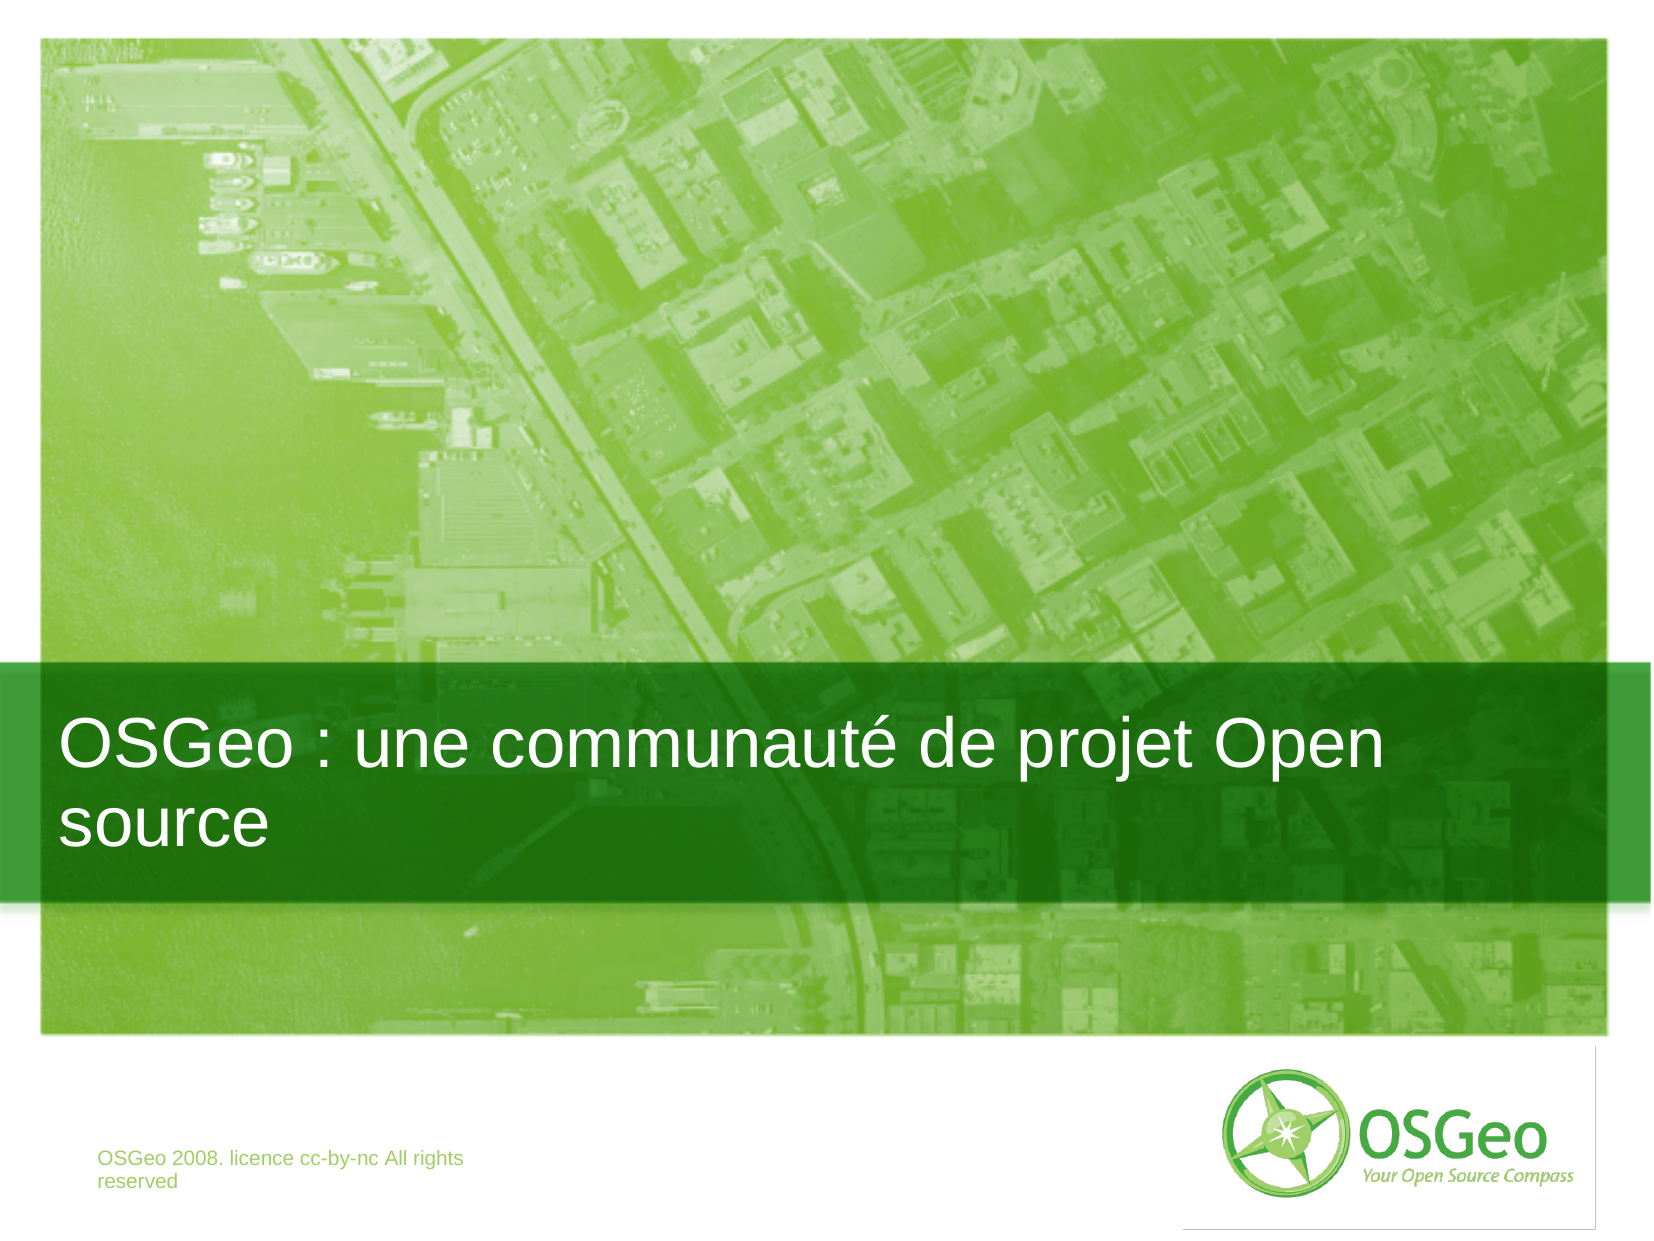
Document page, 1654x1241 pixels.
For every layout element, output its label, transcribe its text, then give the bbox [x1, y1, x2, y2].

picture [0, 0, 1651, 1241]
title OSGeo : une communauté de projet Open source [59, 678, 1595, 886]
